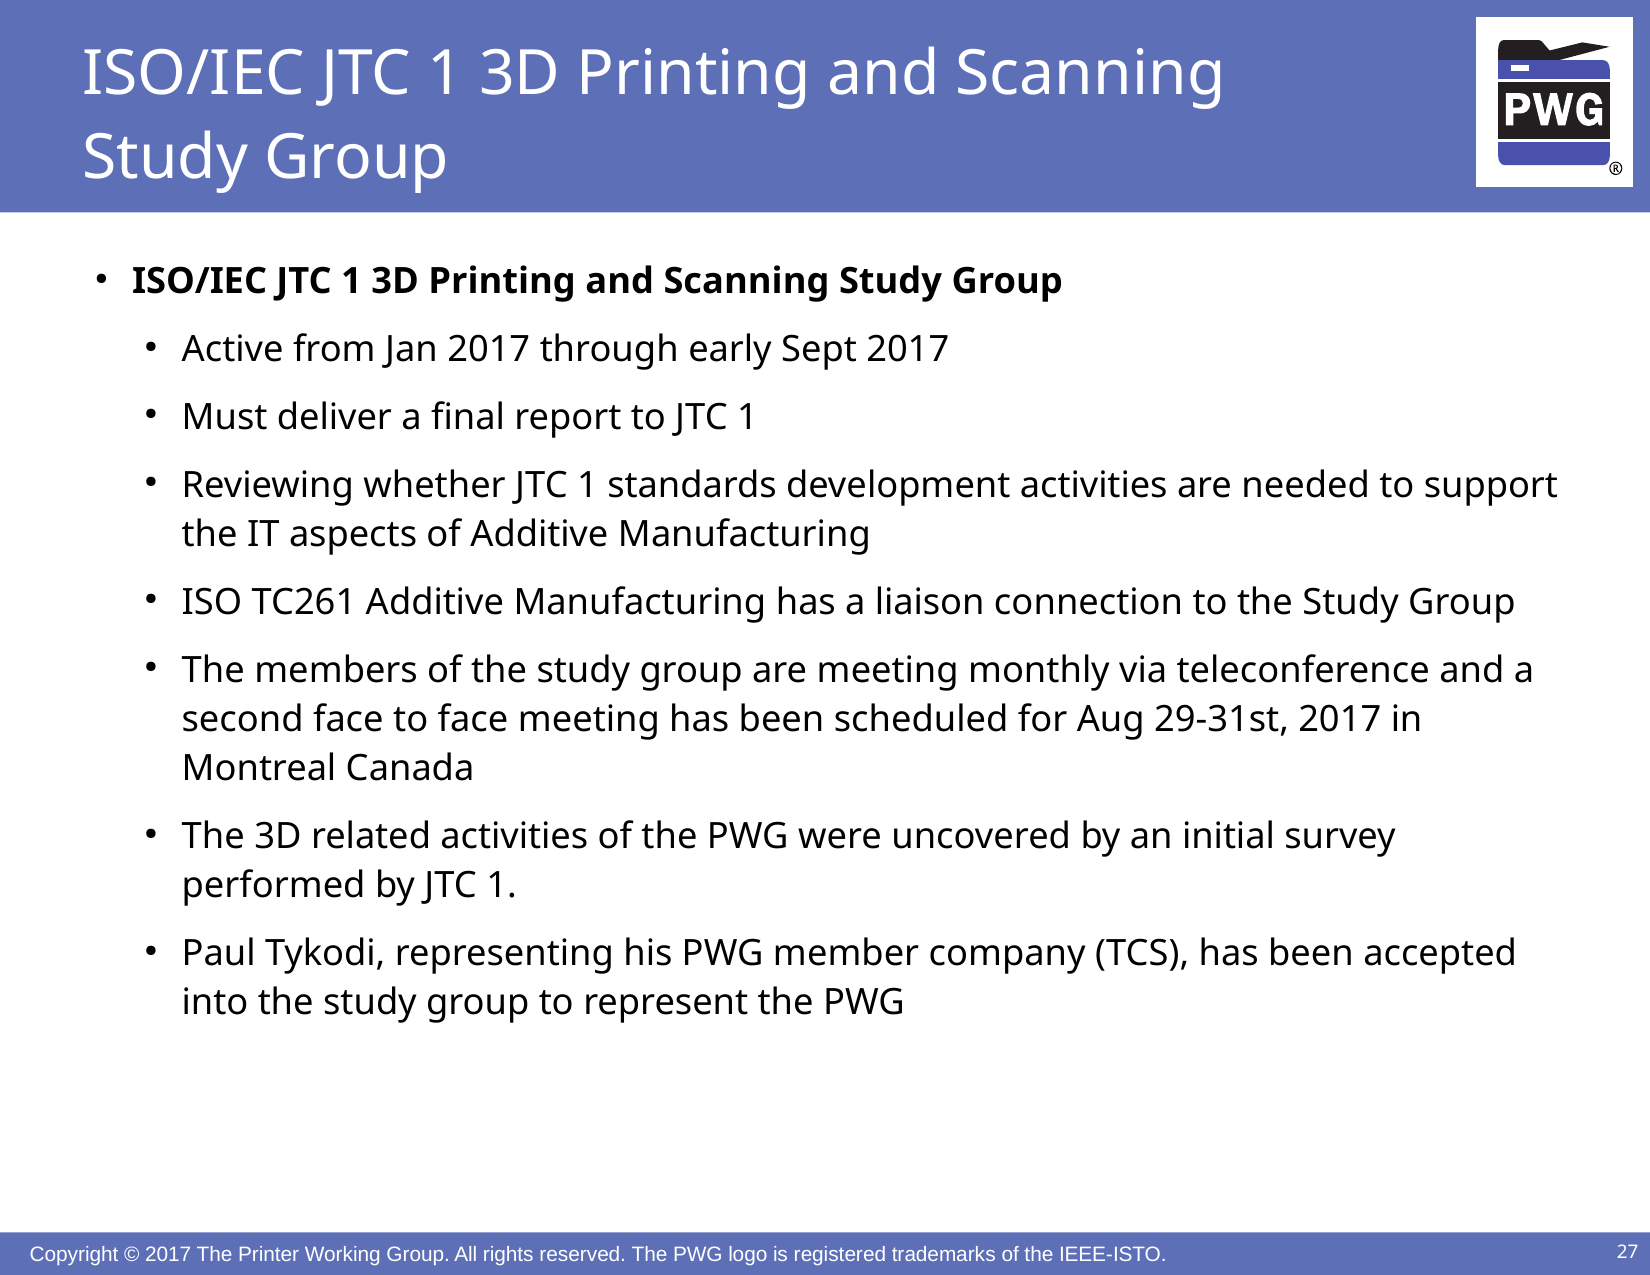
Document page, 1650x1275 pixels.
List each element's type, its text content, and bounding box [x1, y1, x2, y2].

list ISO/IEC JTC 1 3D Printing and Scanning Study Group Active from Jan 2017 through early Sept 2017 Must deliver a final report to JTC 1 Reviewing whether JTC 1 standards development activities are needed to support the IT aspects of Additive Manufacturing ISO TC261 Additive Manufacturing has a liaison connection to the Study Group The members of the study group are meeting monthly via teleconference and a second face to face meeting has been scheduled for Aug 29-31st, 2017 in Montreal Canada The 3D related activities of the PWG were uncovered by an initial survey performed by JTC 1. Paul Tykodi, representing his PWG member company (TCS), has been accepted into the study group to represent the PWG [82, 254, 1568, 1036]
title ISO/IEC JTC 1 3D Printing and Scanning Study Group [82, 8, 1449, 198]
